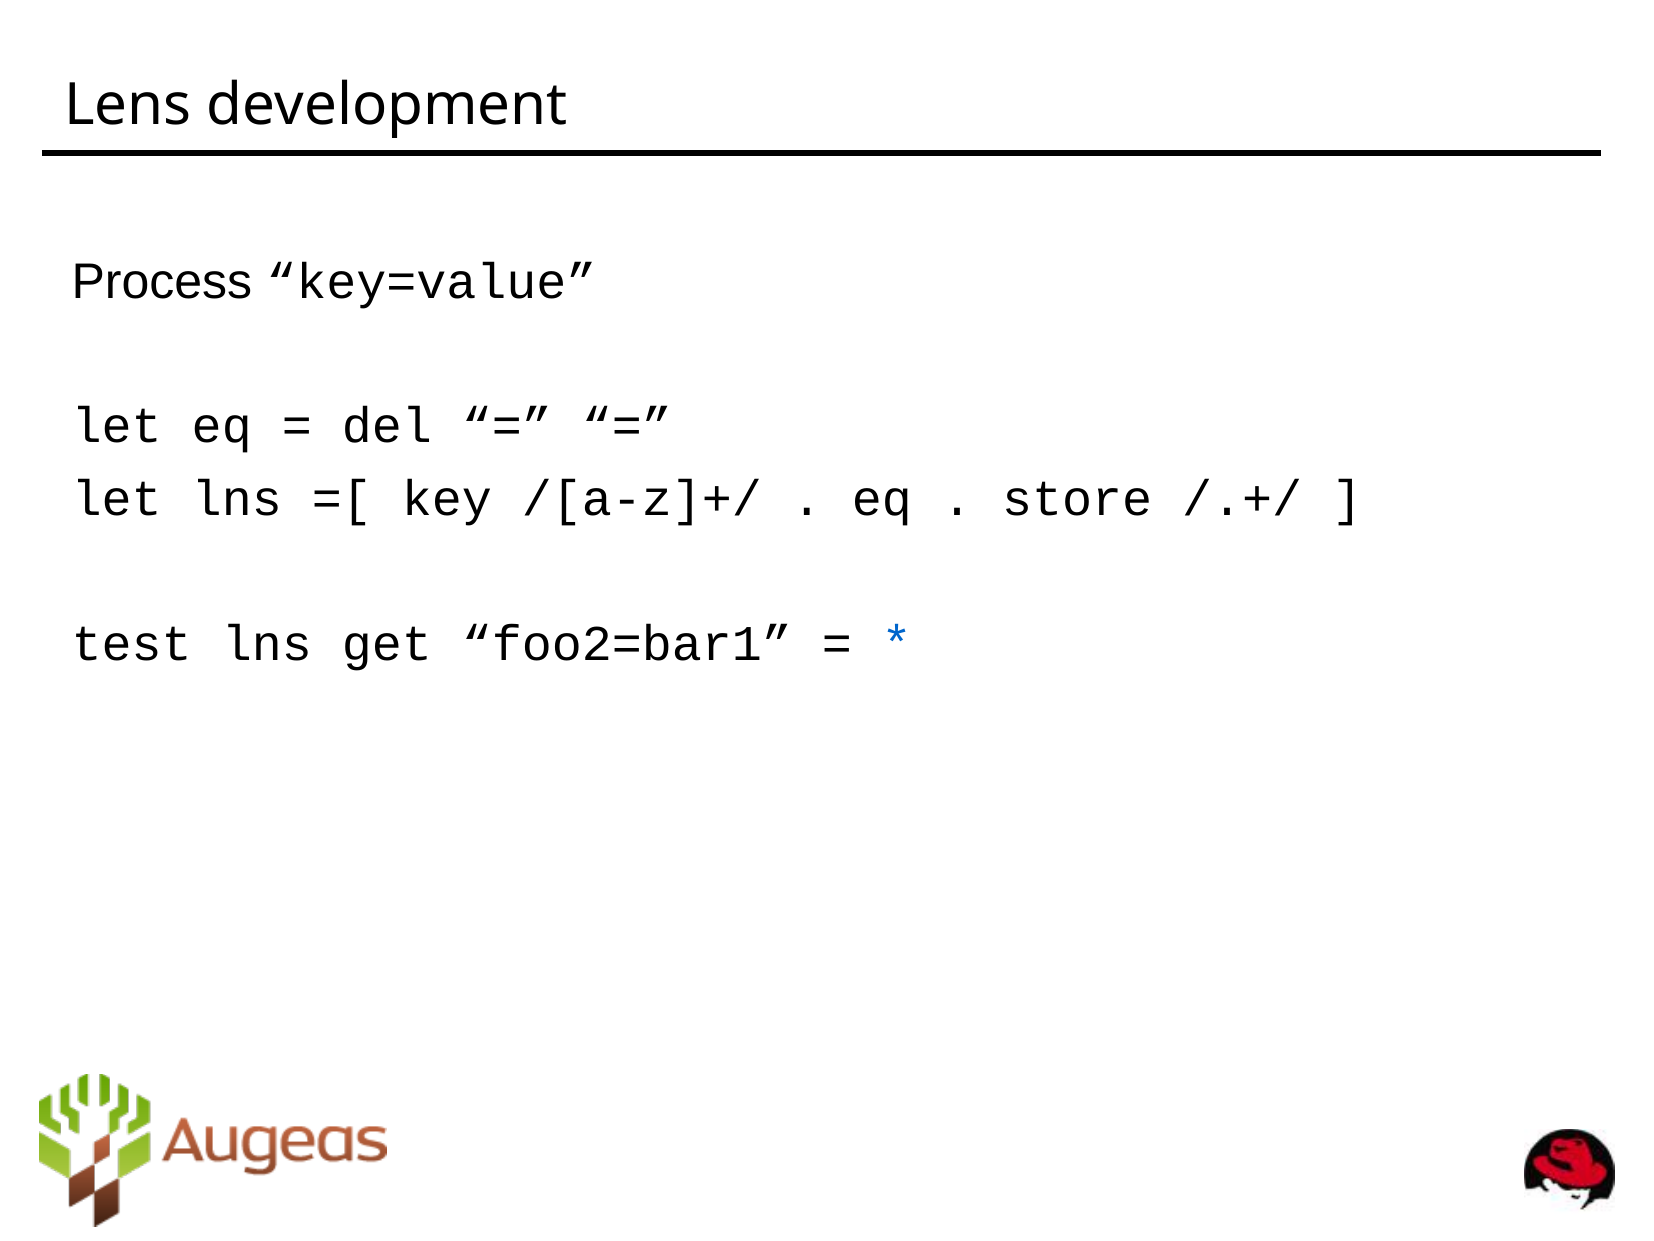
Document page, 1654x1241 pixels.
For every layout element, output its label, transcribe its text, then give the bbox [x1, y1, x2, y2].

picture [39, 1074, 387, 1227]
picture [1524, 1129, 1615, 1220]
title Lens development [64, 42, 1496, 161]
list Process “key=value” let eq = del “=” “=” let lns =[ key /[a-z]+/ . eq . store /.+/ ] test lns get “foo2=bar1” = * [71, 180, 1495, 1089]
